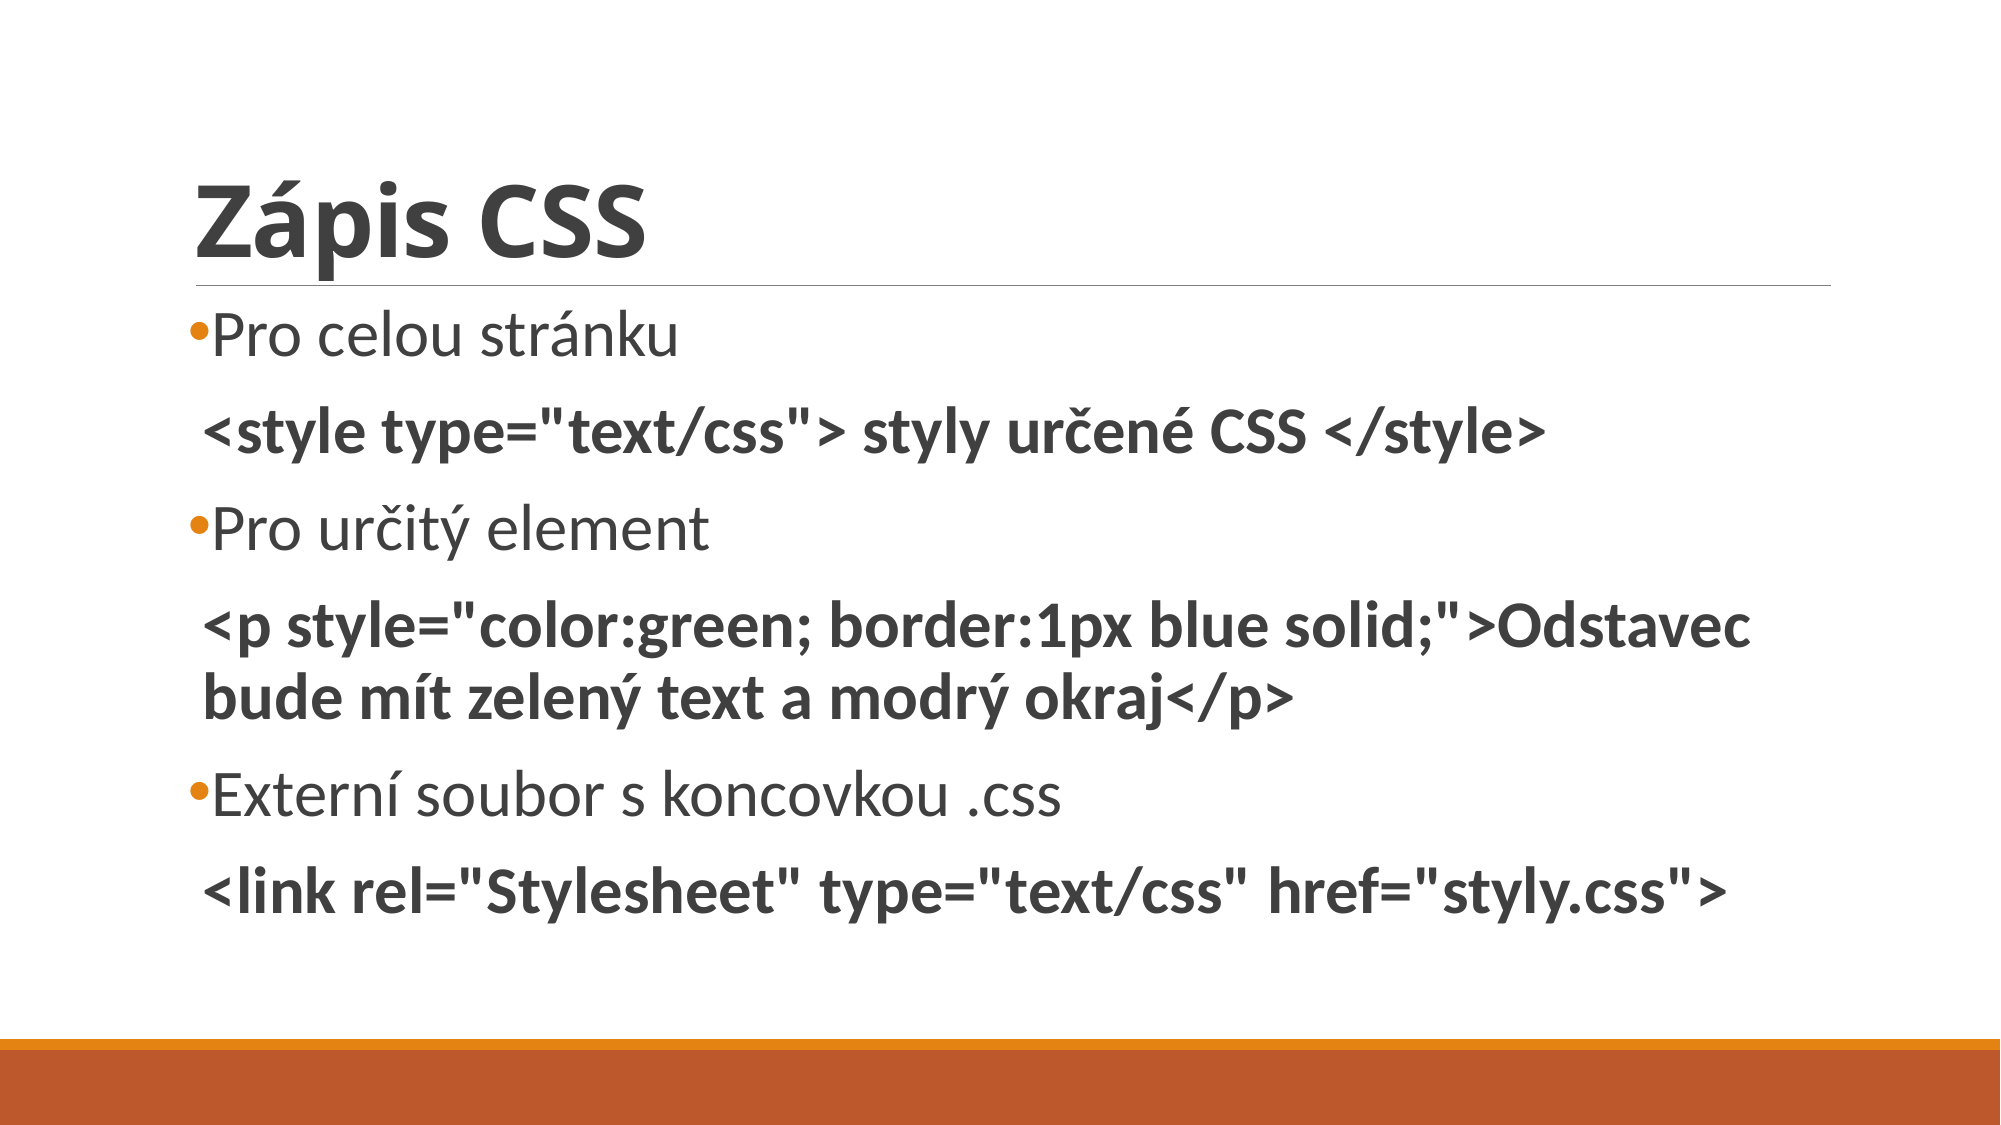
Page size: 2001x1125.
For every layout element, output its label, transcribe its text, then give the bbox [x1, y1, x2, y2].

list Pro celou stránku <style type="text/css"> styly určené CSS </style> Pro určitý element <p style="color:green; border:1px blue solid;">Odstavec bude mít zelený text a modrý okraj</p> Externí soubor s koncovkou .css <link rel="Stylesheet" type="text/css" href="styly.css"> [187, 291, 1808, 1019]
title Zápis CSS [180, 47, 1831, 286]
